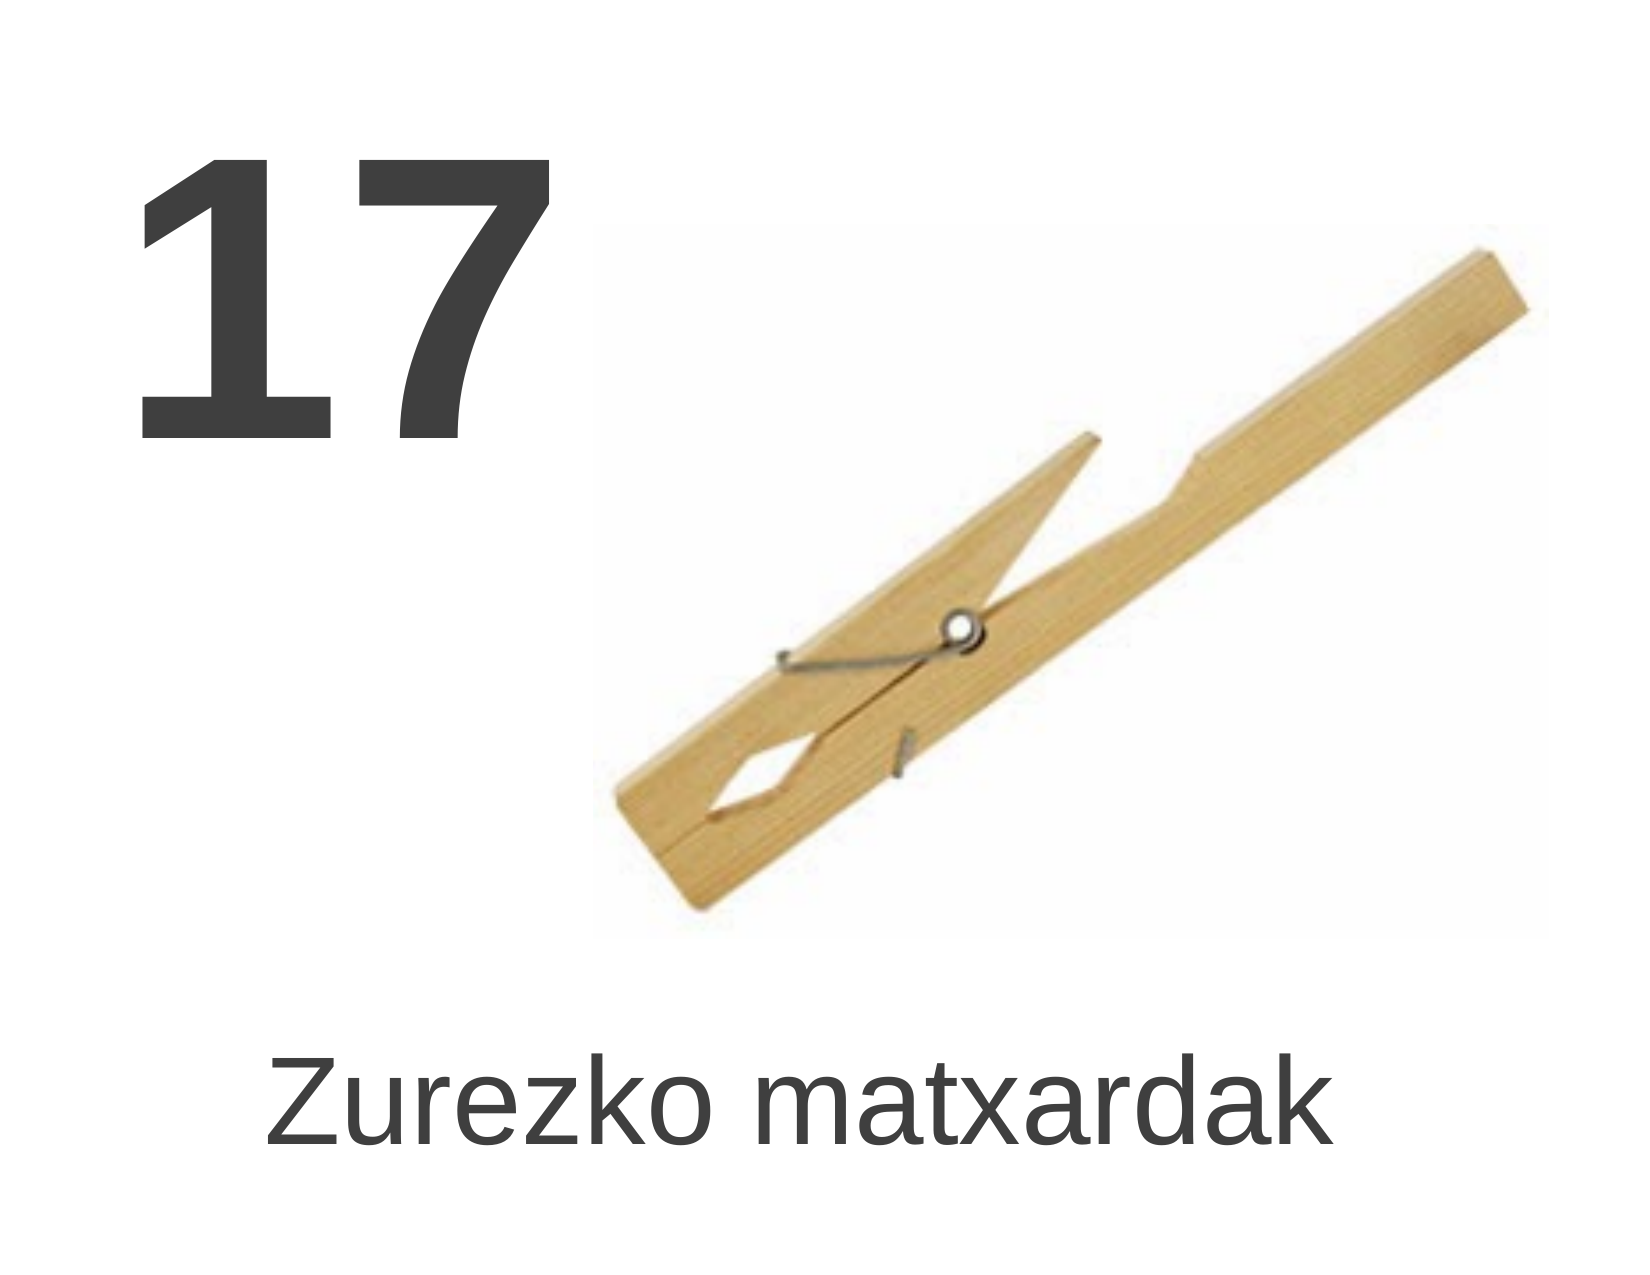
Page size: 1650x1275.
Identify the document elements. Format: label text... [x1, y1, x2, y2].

text_box 17 [91, 83, 594, 534]
picture [593, 224, 1549, 939]
text_box Zurezko matxardak [122, 1012, 1477, 1179]
